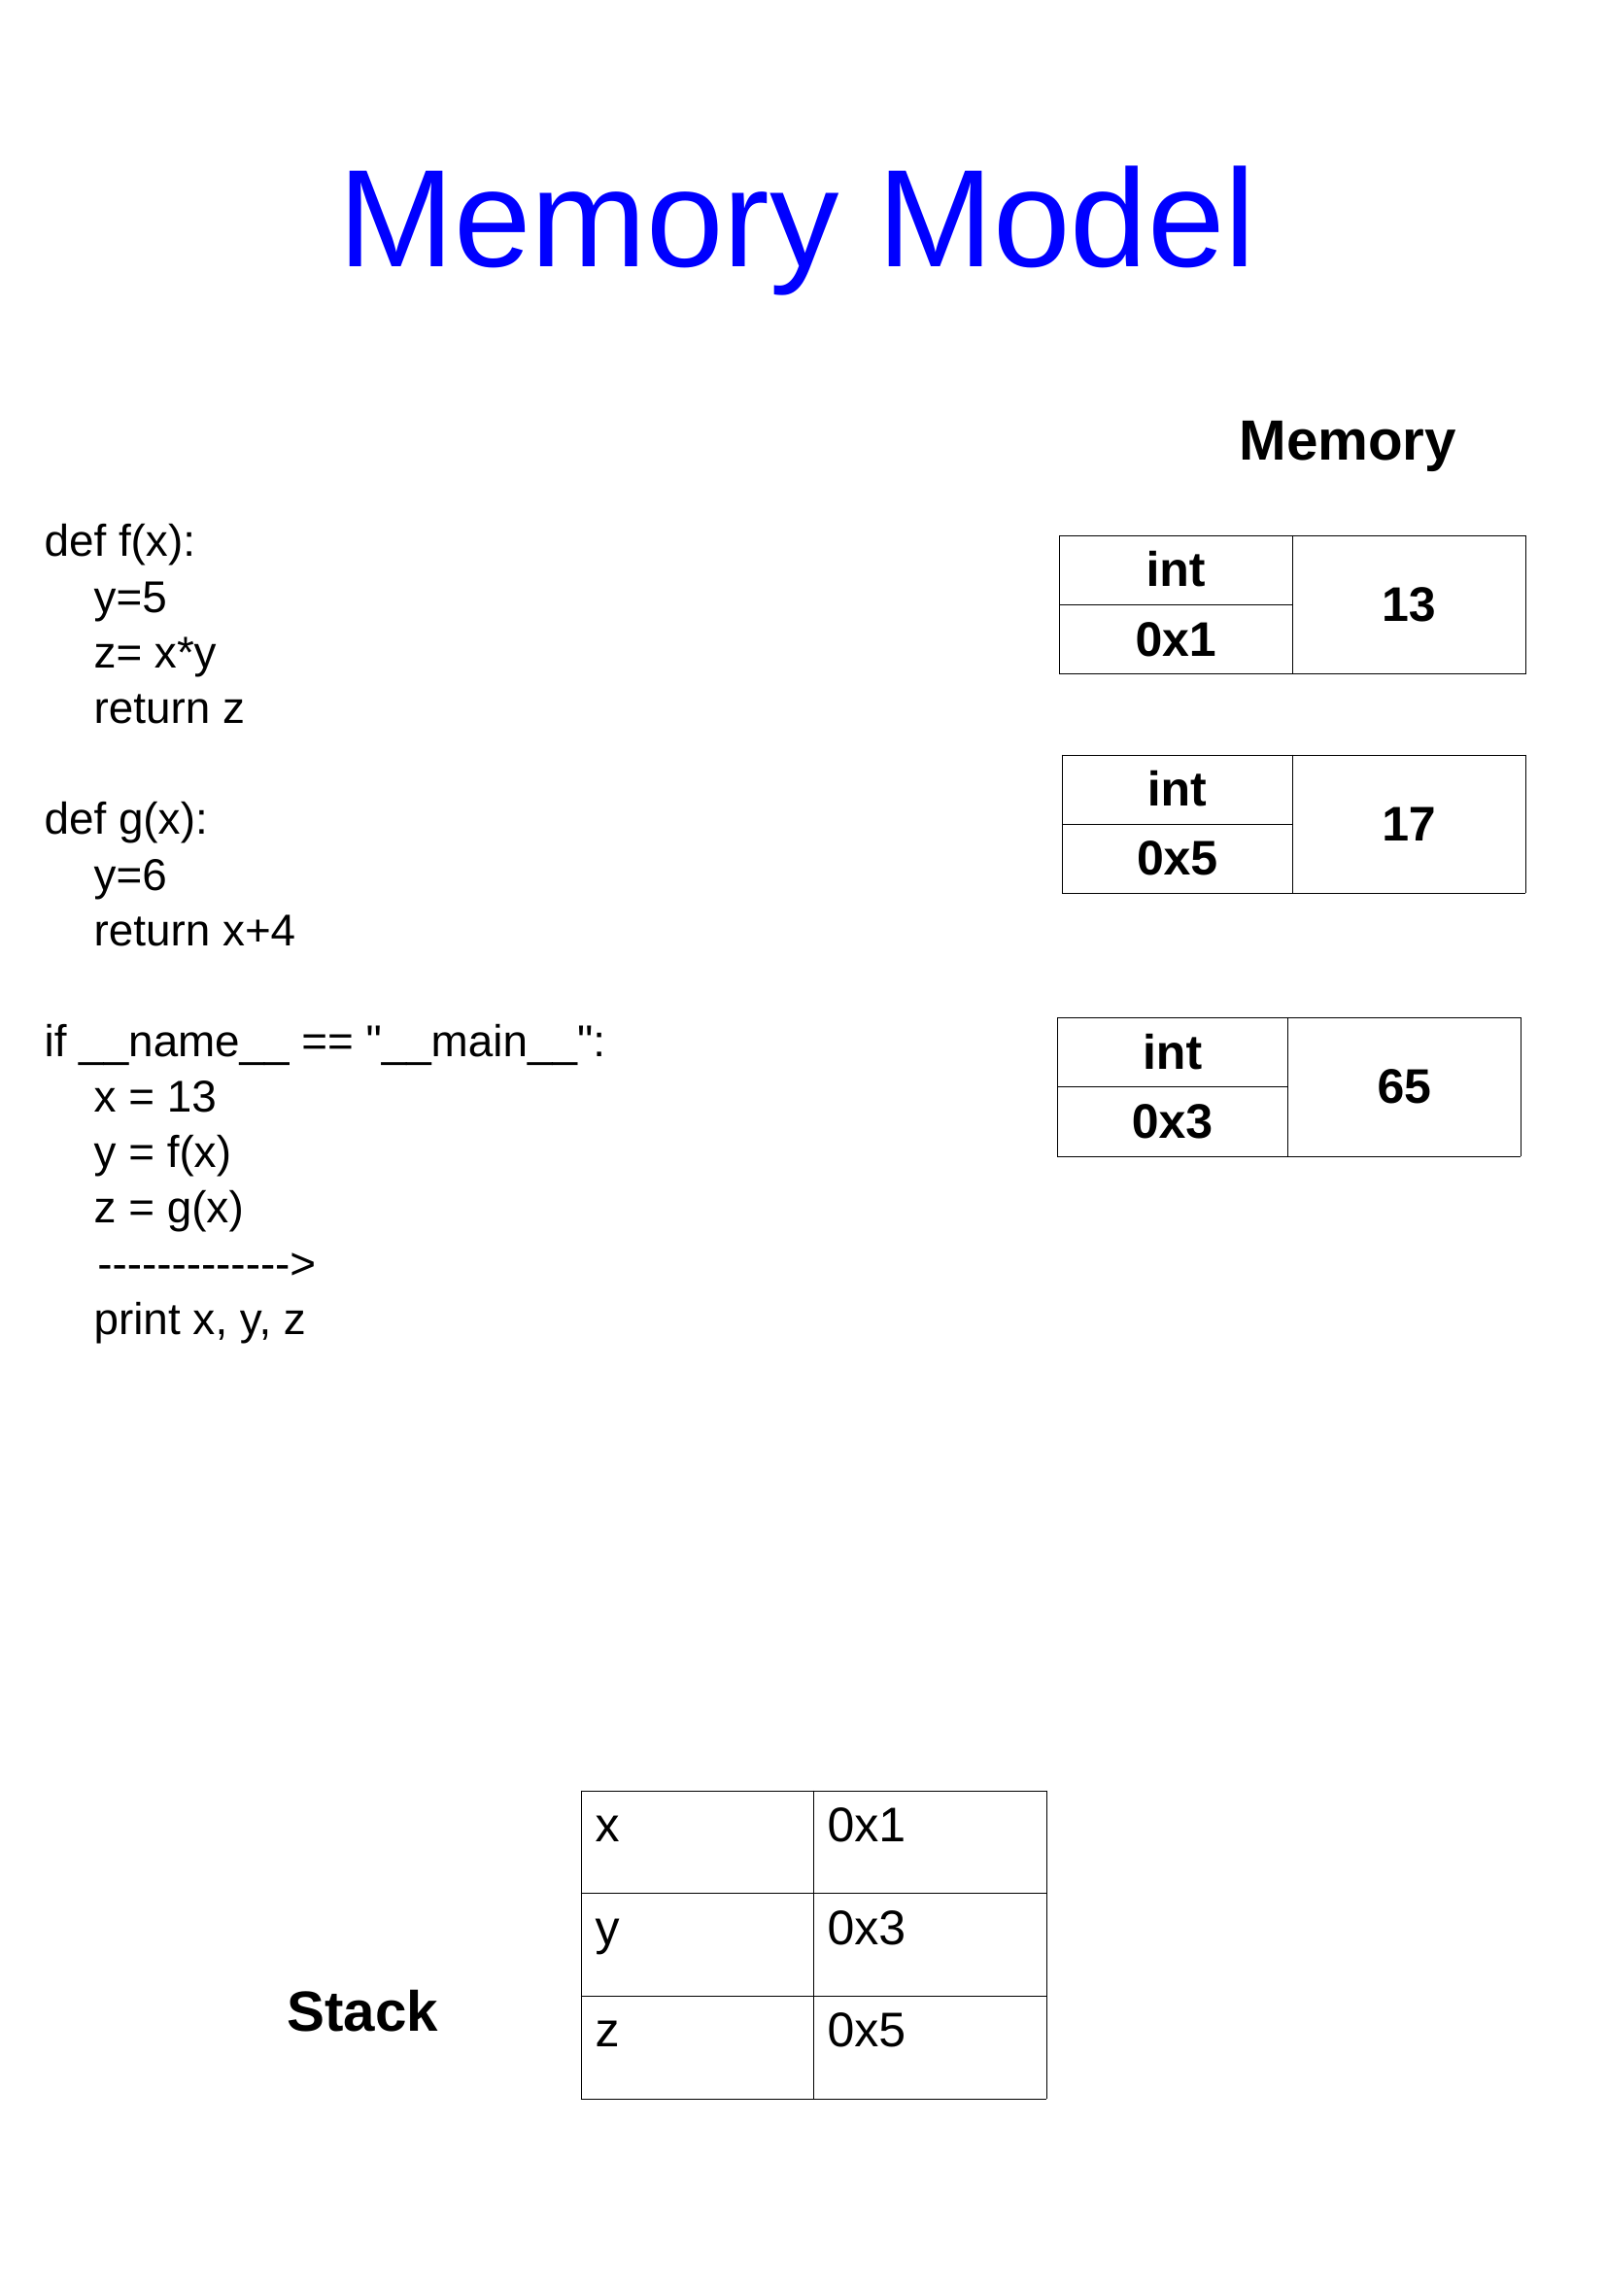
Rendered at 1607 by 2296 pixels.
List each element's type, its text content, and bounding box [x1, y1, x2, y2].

table_header 13 [1293, 536, 1525, 673]
list Stack [218, 1979, 488, 2066]
table_cell 0x5 [1063, 825, 1292, 893]
table_header int [1063, 756, 1292, 824]
table_cell 0x3 [814, 1894, 1046, 1996]
list def f(x): y=5 z= x*y return z def g(x): y=6 return x+4 if __name__ == "__main__": x = 13 y = f(x) z = g(x) -------------> print x, y, z [28, 516, 632, 1345]
table_header 0x1 [814, 1792, 1046, 1893]
table_cell z [582, 1997, 813, 2099]
table_header 17 [1293, 756, 1525, 893]
table_cell 0x5 [814, 1997, 1046, 2099]
title Memory Model [74, 108, 1521, 328]
table_header int [1058, 1018, 1287, 1086]
table_cell 0x3 [1058, 1087, 1287, 1156]
table_header 65 [1288, 1018, 1521, 1156]
table_cell y [582, 1894, 813, 1996]
list Memory [1170, 408, 1525, 488]
table_header int [1060, 536, 1292, 604]
table_cell 0x1 [1060, 605, 1292, 673]
table_header x [582, 1792, 813, 1893]
